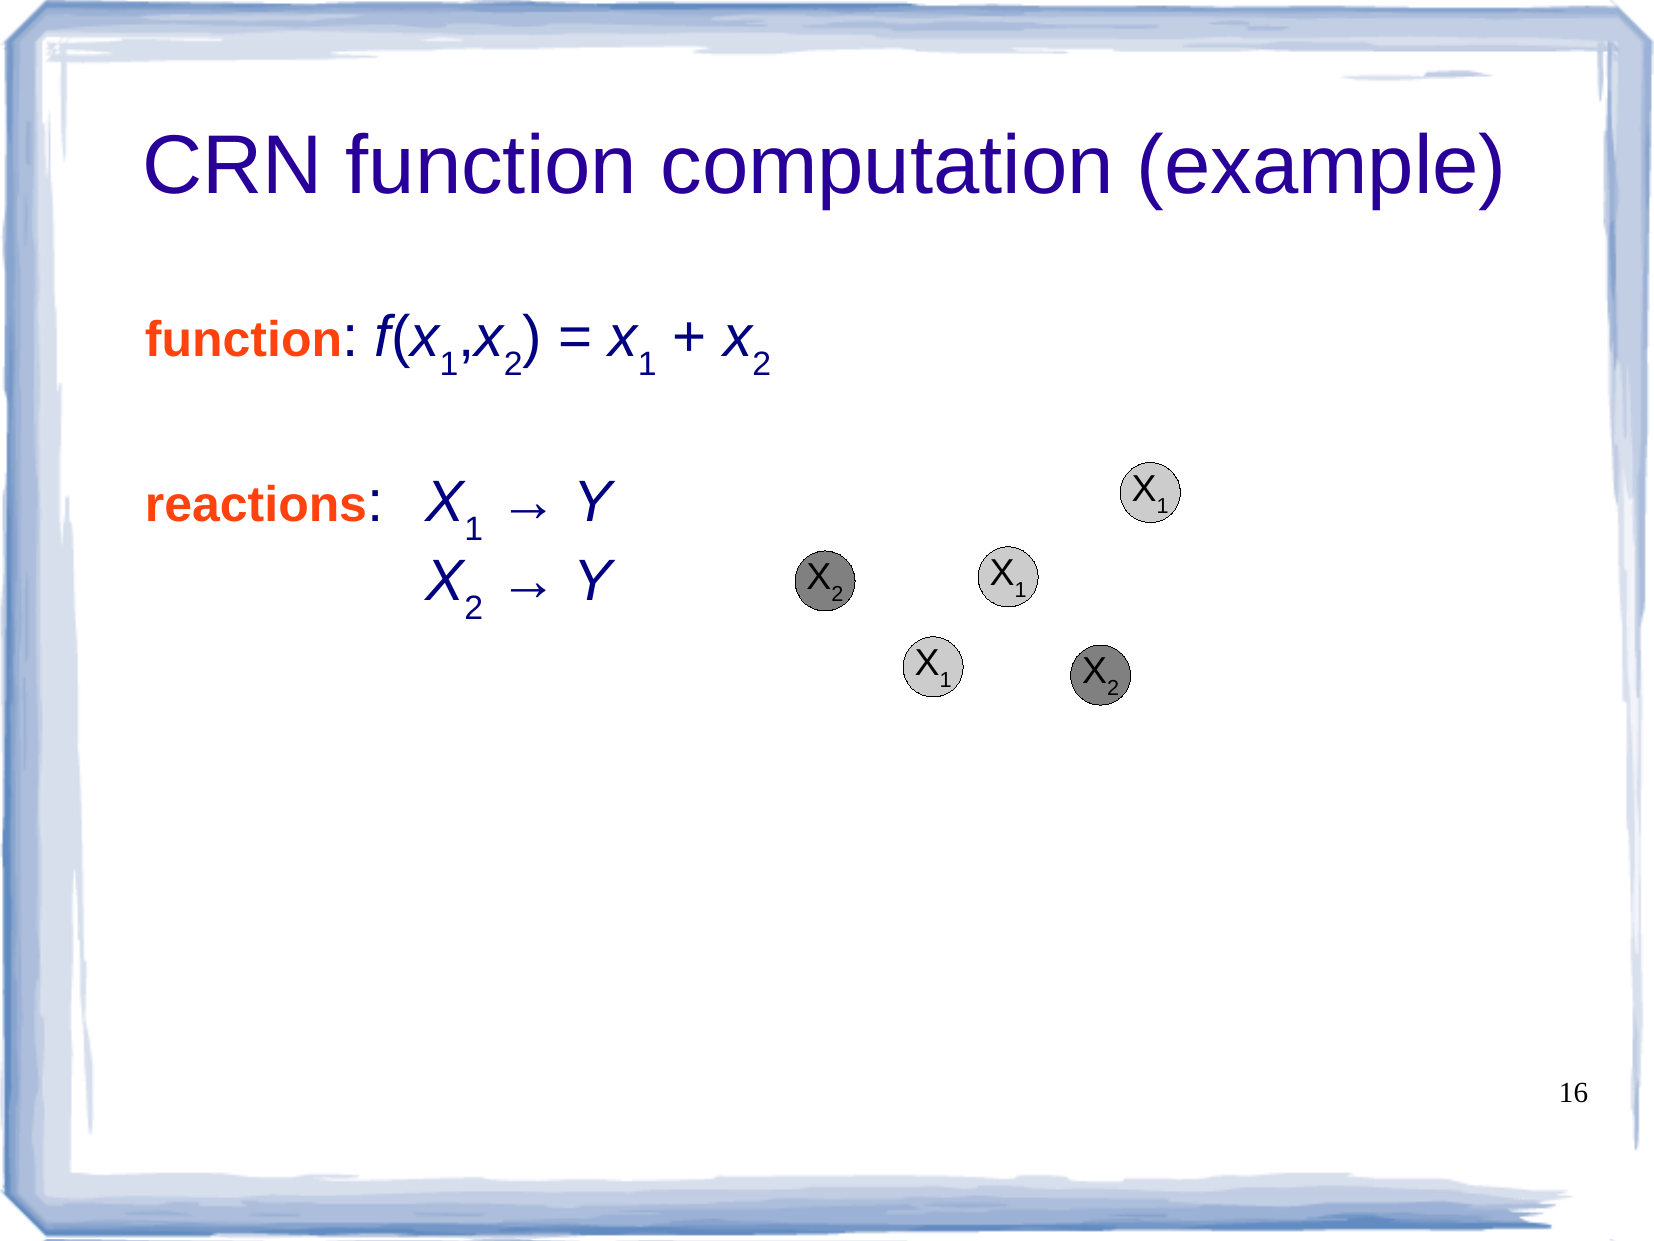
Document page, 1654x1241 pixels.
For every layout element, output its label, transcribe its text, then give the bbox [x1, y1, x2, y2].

title CRN function computation (example) [75, 71, 1576, 258]
text_box function: f(x1,x2) = x1 + x2 [130, 295, 1522, 392]
picture [0, 0, 1654, 1241]
text_box X1 [978, 546, 1039, 607]
text_box X2 [1070, 645, 1131, 706]
text_box X1 → Y X2 → Y [410, 461, 667, 634]
text_box X1 [903, 636, 964, 697]
text_box X2 [795, 550, 856, 611]
text_box X1 [1120, 462, 1181, 523]
text_box reactions: [130, 461, 410, 557]
